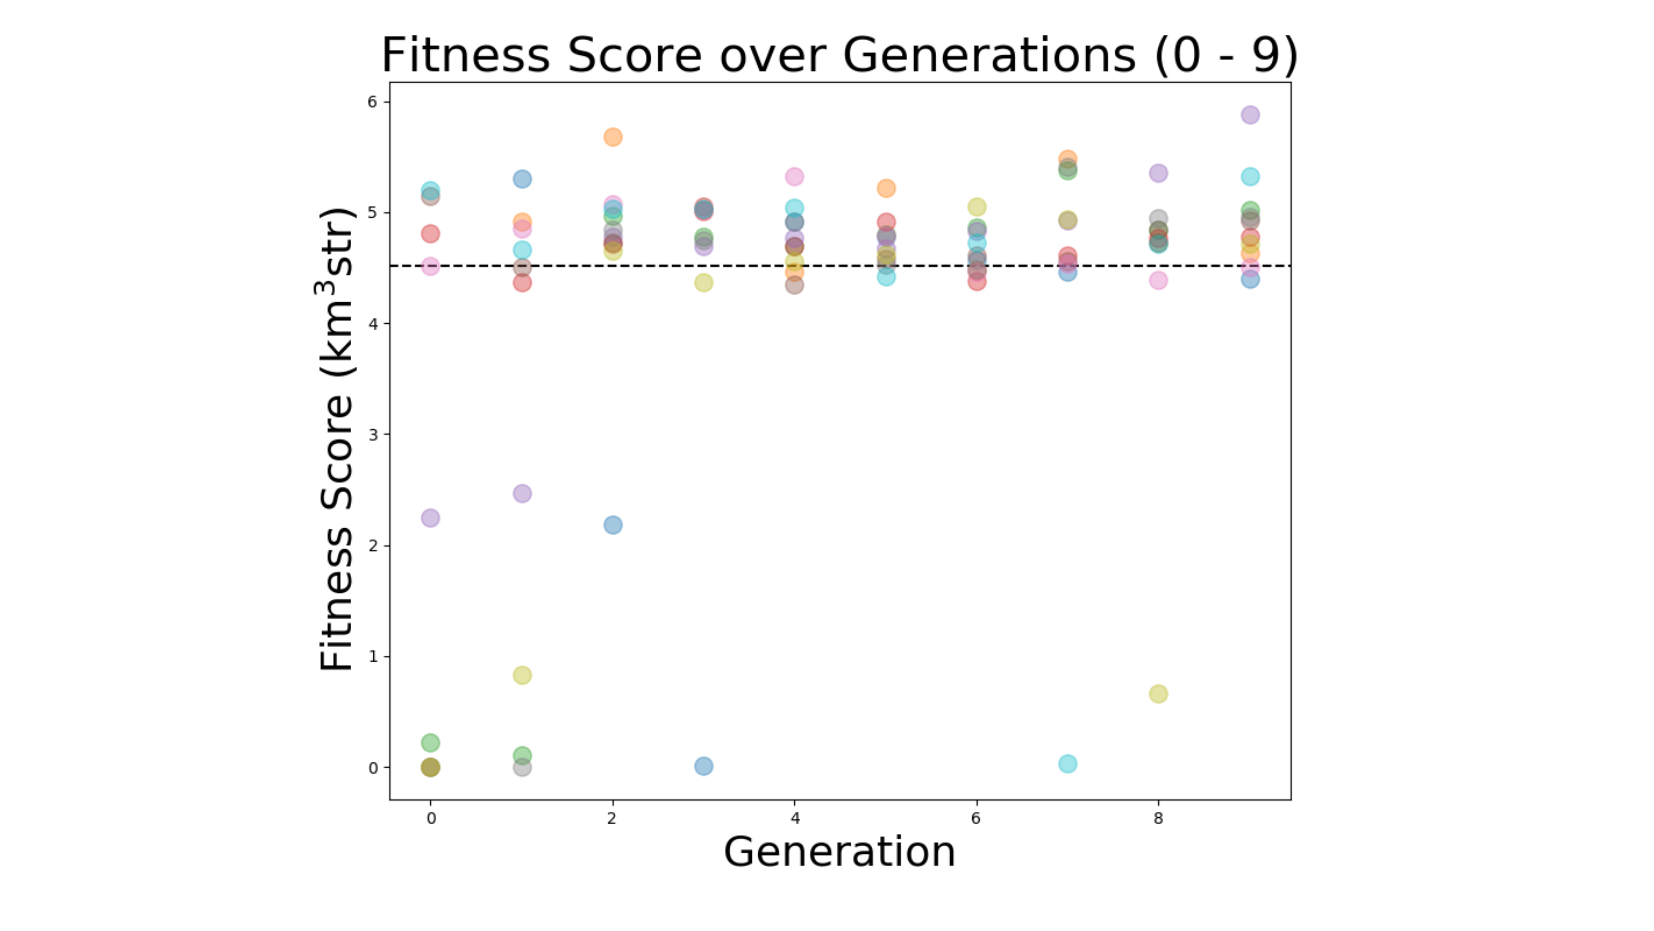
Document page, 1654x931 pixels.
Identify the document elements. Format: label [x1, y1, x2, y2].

picture [244, 0, 1407, 902]
